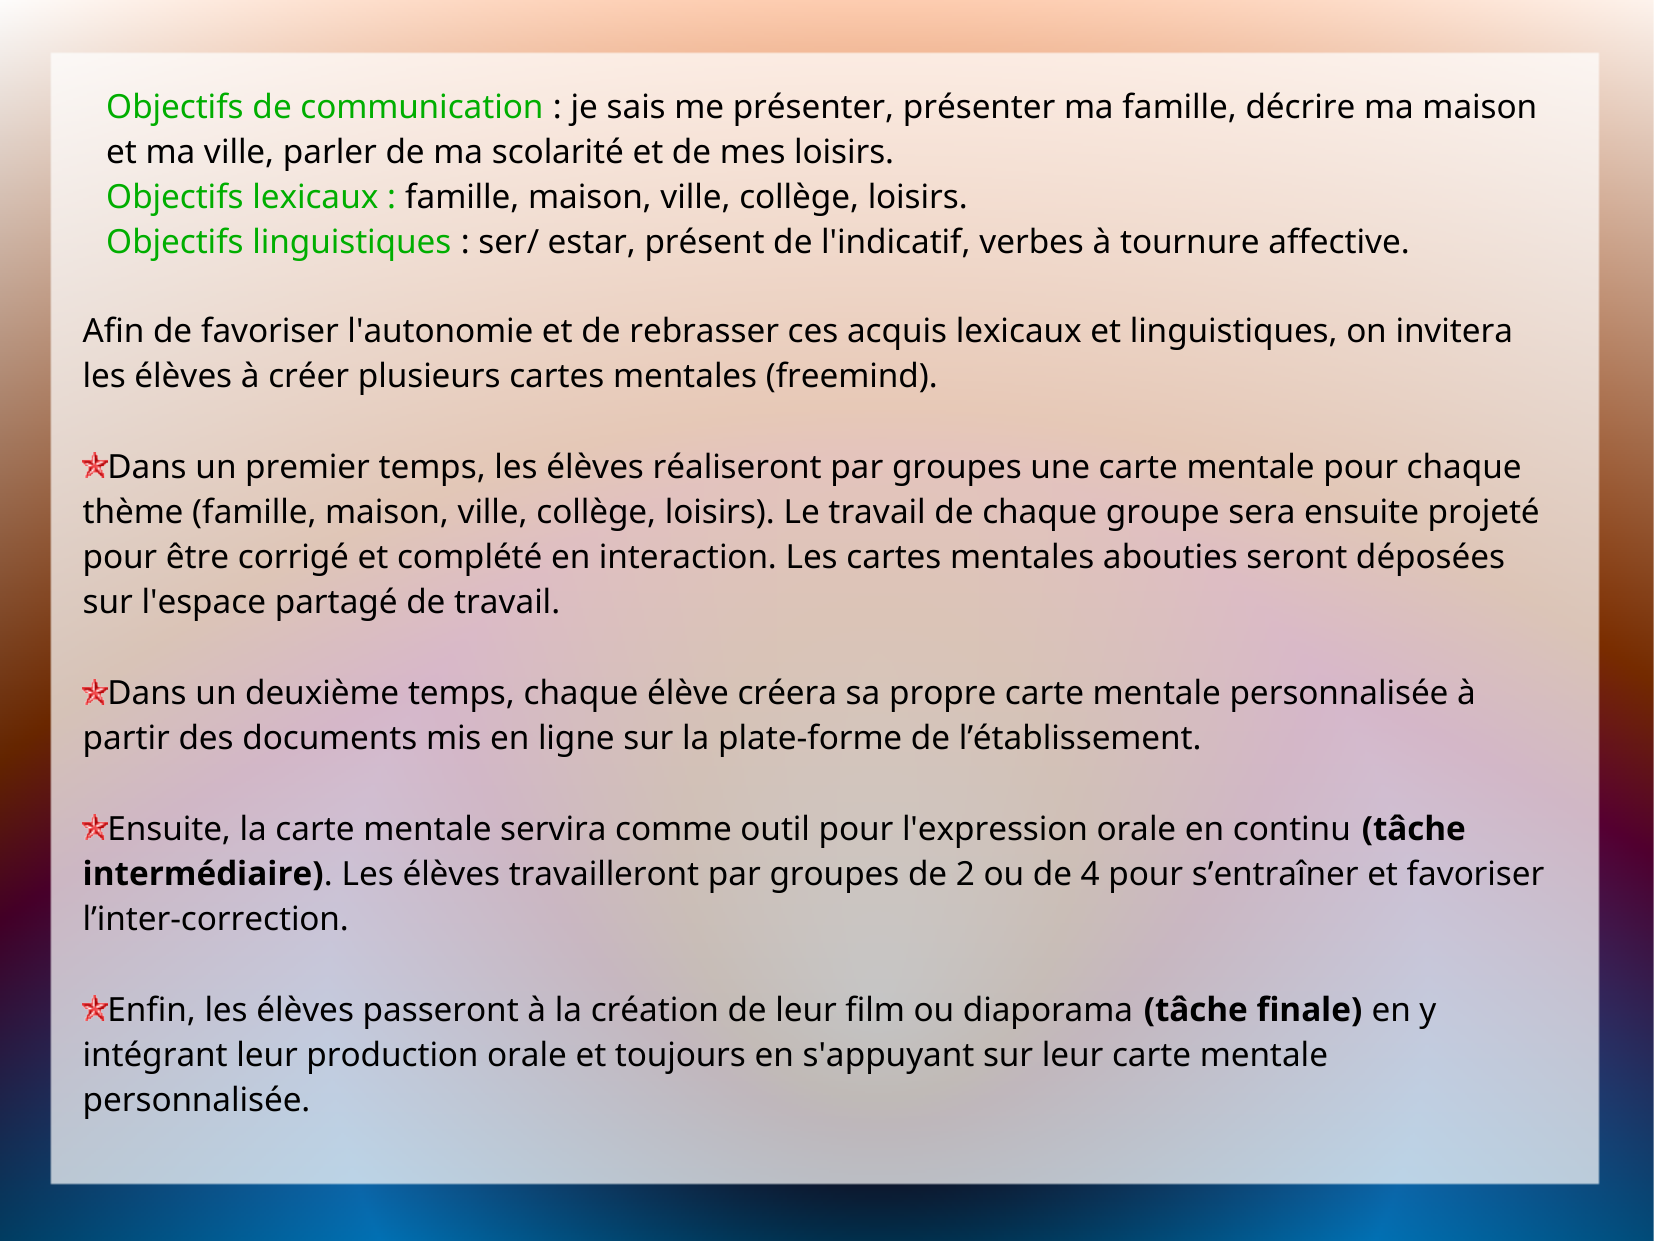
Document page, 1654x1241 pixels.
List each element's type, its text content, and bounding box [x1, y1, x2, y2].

picture [0, 0, 1654, 1241]
text_box Afin de favoriser l'autonomie et de rebrasser ces acquis lexicaux et linguistiques, on invitera les élèves à créer plusieurs cartes mentales (freemind). Dans un premier temps, les élèves réaliseront par groupes une carte mentale pour chaque thème (famille, maison, ville, collège, loisirs). Le travail de chaque groupe sera ensuite projeté pour être corrigé et complété en interaction. Les cartes mentales abouties seront déposées sur l'espace partagé de travail. Dans un deuxième temps, chaque élève créera sa propre carte mentale personnalisée à partir des documents mis en ligne sur la plate-forme de l’établissement. Ensuite, la carte mentale servira comme outil pour l'expression orale en continu (tâche intermédiaire). Les élèves travailleront par groupes de 2 ou de 4 pour s’entraîner et favoriser l’inter-correction. Enfin, les élèves passeront à la création de leur film ou diaporama (tâche finale) en y intégrant leur production orale et toujours en s'appuyant sur leur carte mentale personnalisée. [82, 307, 1560, 1241]
text_box Objectifs de communication : je sais me présenter, présenter ma famille, décrire ma maison et ma ville, parler de ma scolarité et de mes loisirs. Objectifs lexicaux : famille, maison, ville, collège, loisirs. Objectifs linguistiques : ser/ estar, présent de l'indicatif, verbes à tournure affective. [106, 82, 1560, 307]
